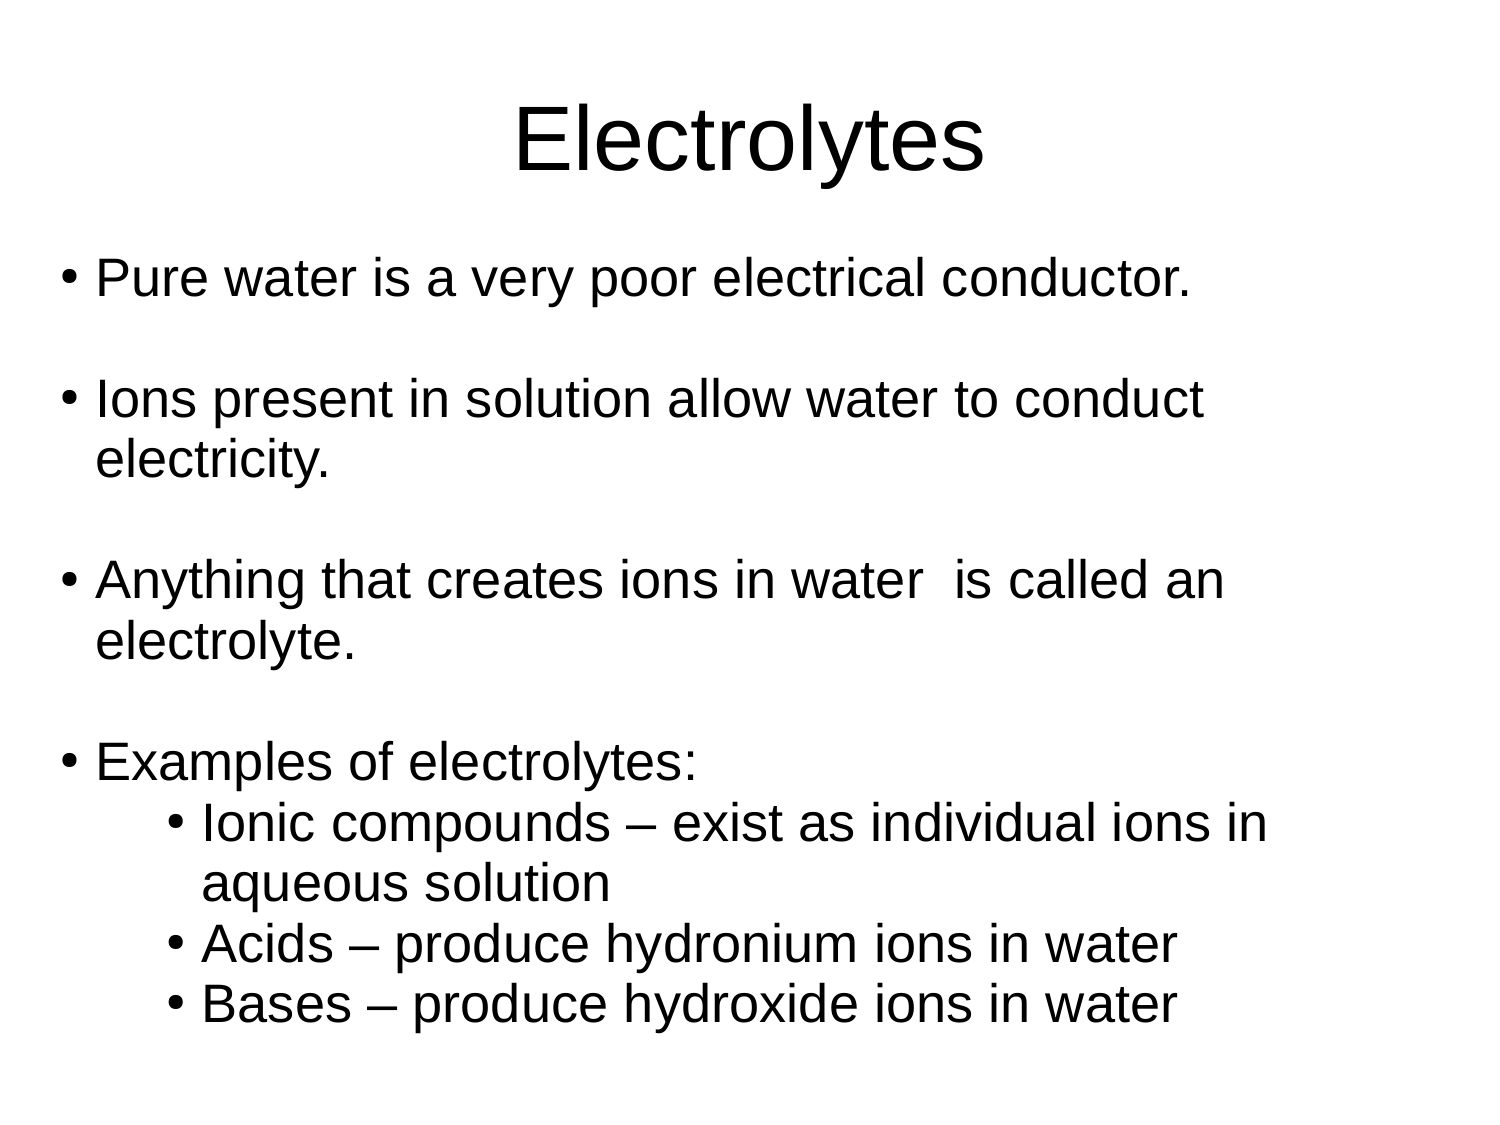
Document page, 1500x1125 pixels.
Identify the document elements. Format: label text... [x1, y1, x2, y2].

text_box Pure water is a very poor electrical conductor. Ions present in solution allow water to conduct electricity. Anything that creates ions in water is called an electrolyte. Examples of electrolytes: Ionic compounds – exist as individual ions in aqueous solution Acids – produce hydronium ions in water Bases – produce hydroxide ions in water [45, 239, 1456, 1042]
title Electrolytes [75, 44, 1425, 233]
